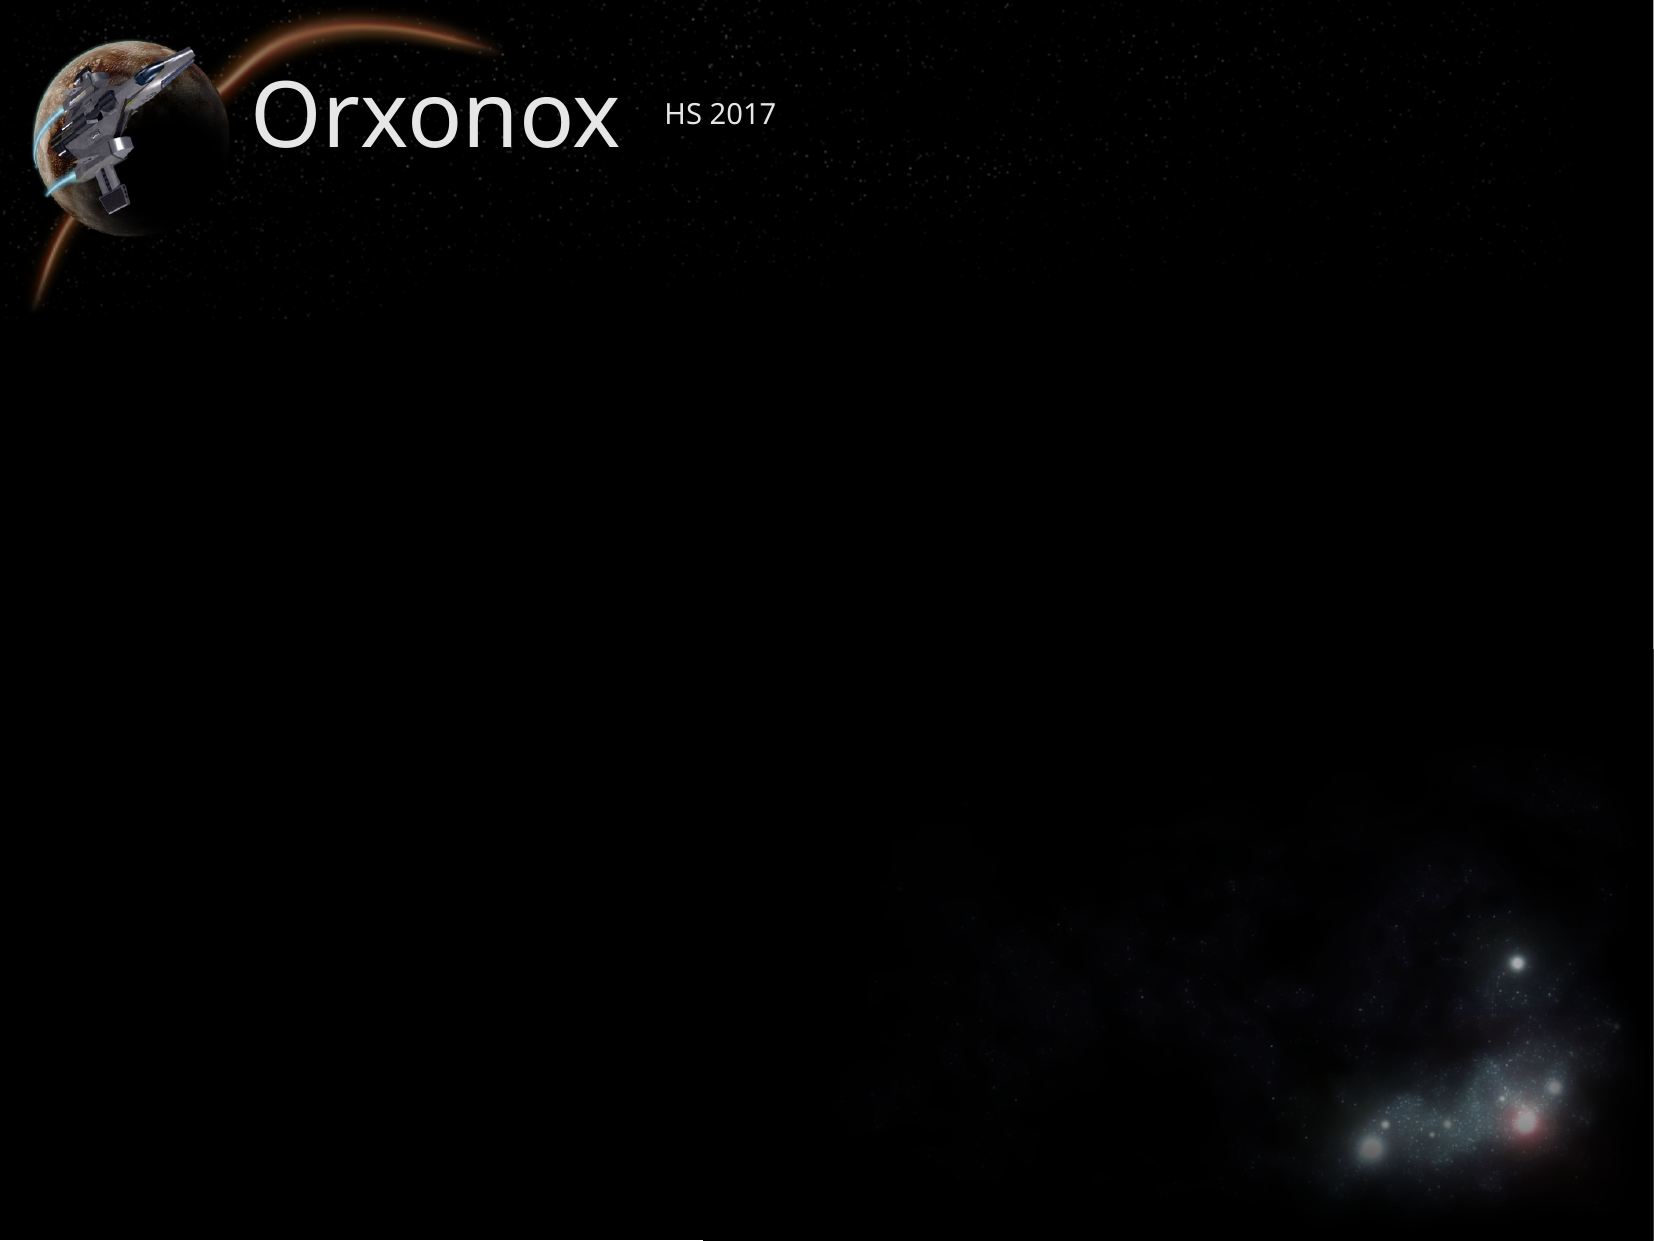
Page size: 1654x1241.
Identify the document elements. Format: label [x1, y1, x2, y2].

picture [703, 649, 1654, 1241]
picture [0, 0, 1607, 443]
